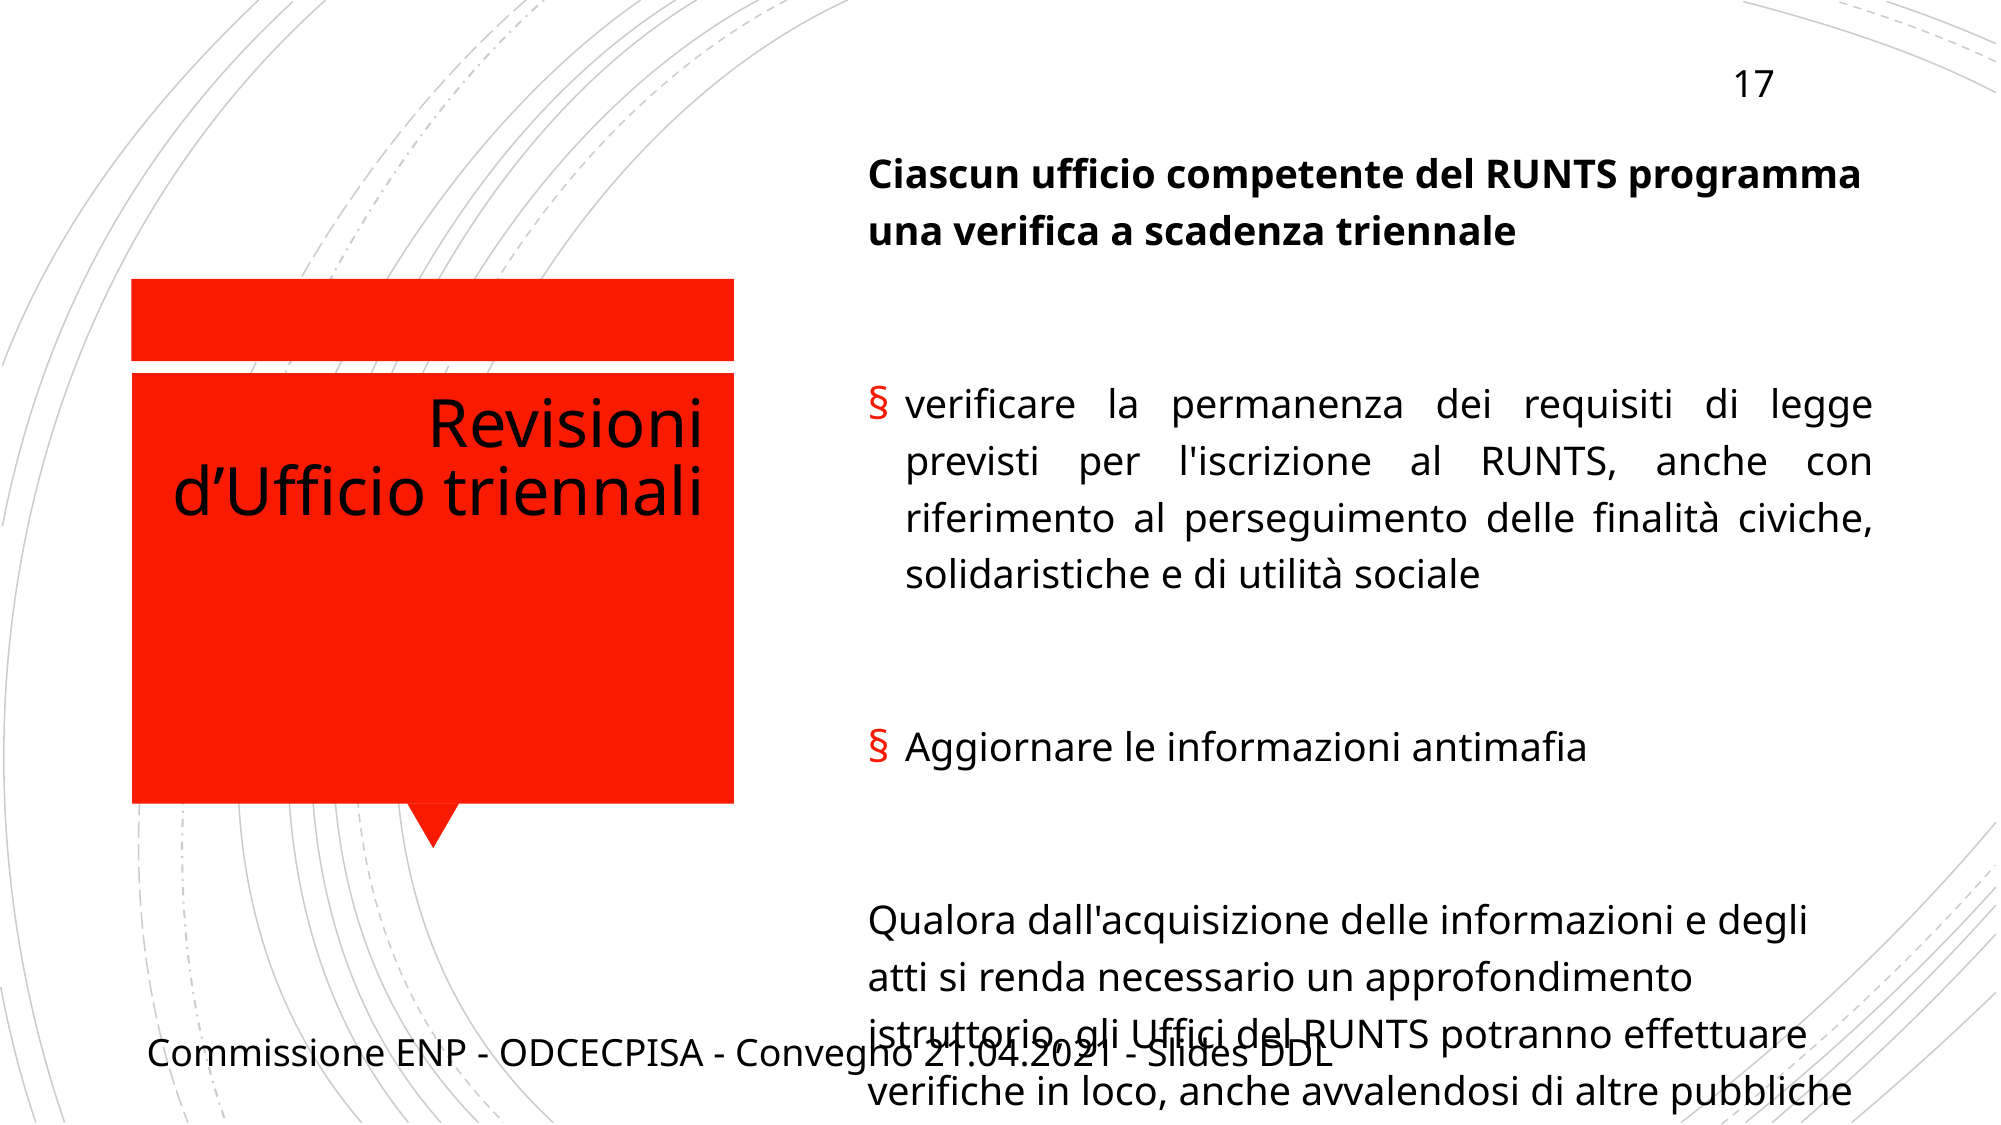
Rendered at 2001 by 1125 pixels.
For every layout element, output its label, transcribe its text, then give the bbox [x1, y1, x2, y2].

title Revisioni d’Ufficio triennali [145, 385, 720, 789]
list Ciascun ufficio competente del RUNTS programma una verifica a scadenza triennale verificare la permanenza dei requisiti di legge previsti per l'iscrizione al RUNTS, anche con riferimento al perseguimento delle finalità civiche, solidaristiche e di utilità sociale Aggiornare le informazioni antimafia Qualora dall'acquisizione delle informazioni e degli atti si renda necessario un approfondimento istruttorio, gli Uffici del RUNTS potranno effettuare verifiche in loco, anche avvalendosi di altre pubbliche amministrazioni [801, 131, 1890, 993]
slide_number <numero> [1717, 52, 1868, 105]
footer Commissione ENP - ODCECPISA - Convegno 21.04.2021 - Slides DDL [131, 1021, 1869, 1074]
